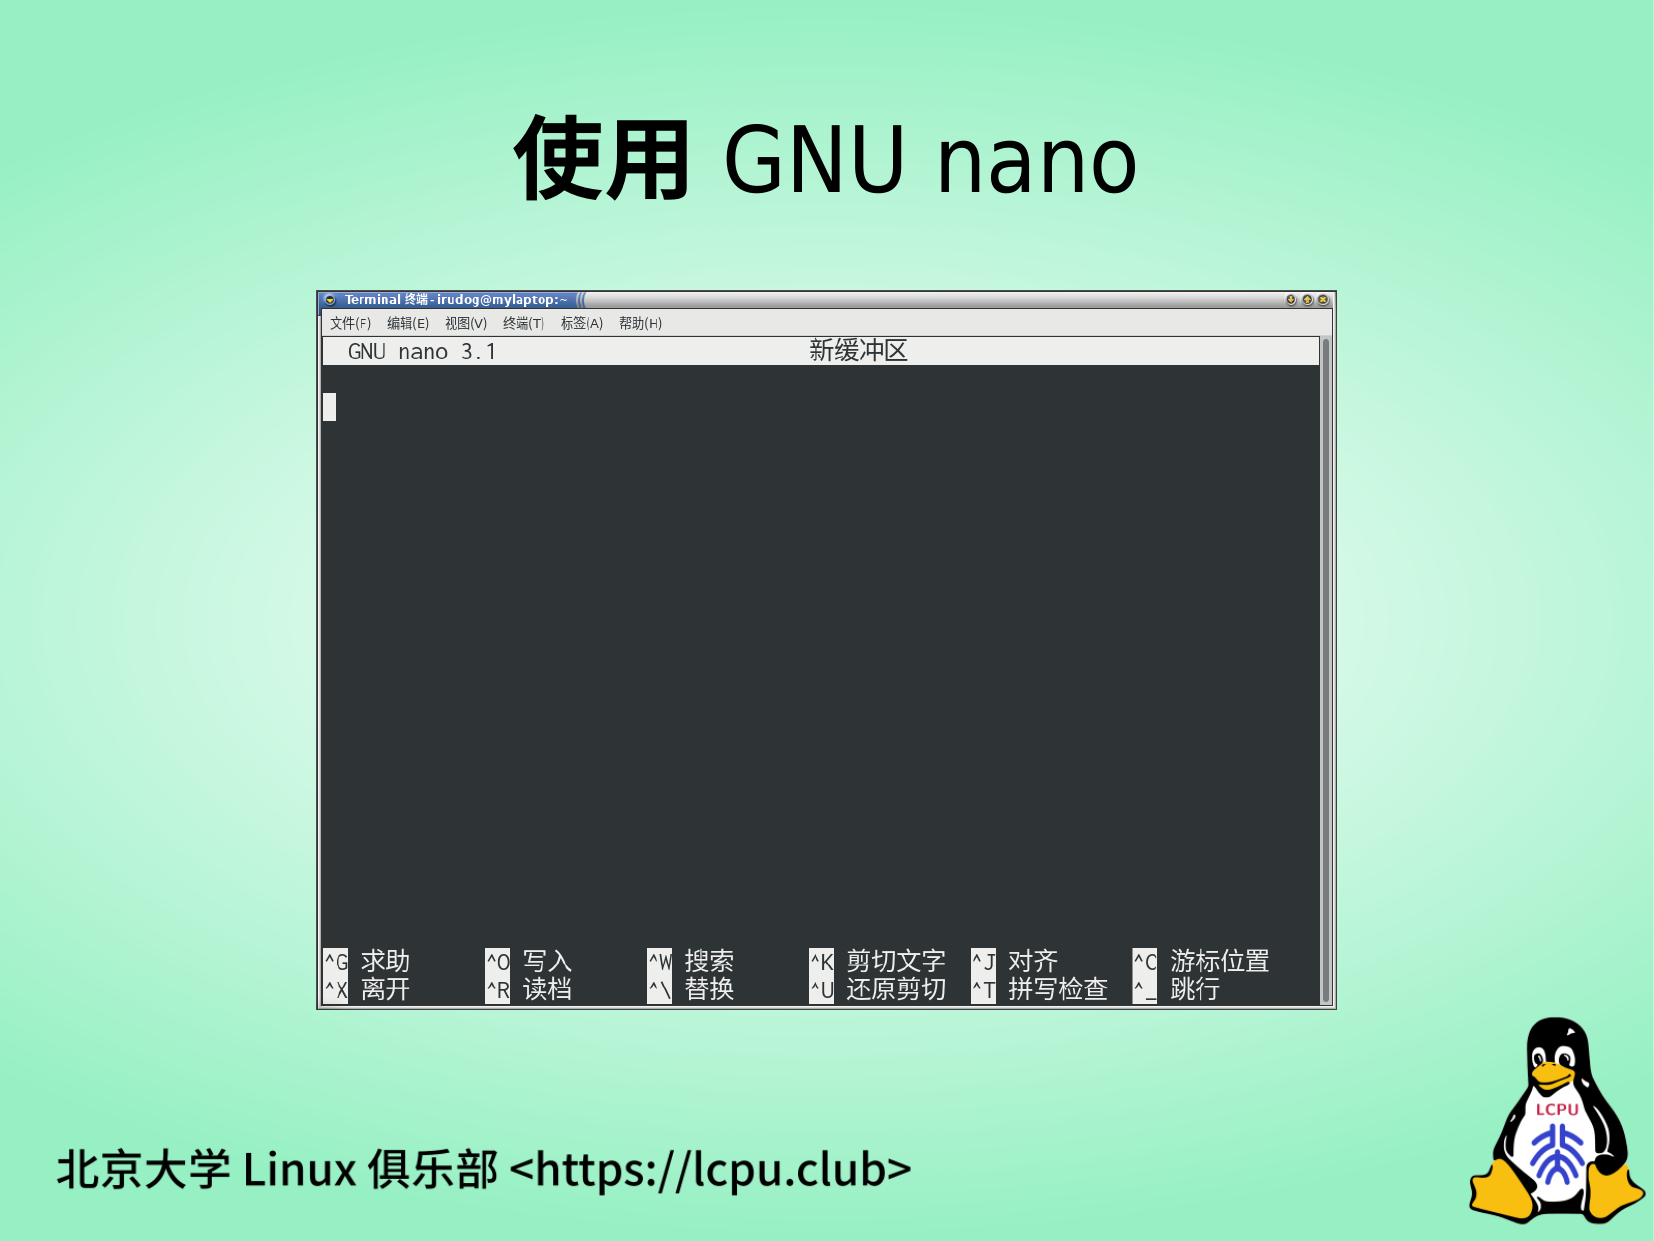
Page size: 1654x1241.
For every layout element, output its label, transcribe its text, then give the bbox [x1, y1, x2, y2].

picture [0, 0, 1654, 1241]
title 使用GNU nano [82, 49, 1571, 257]
